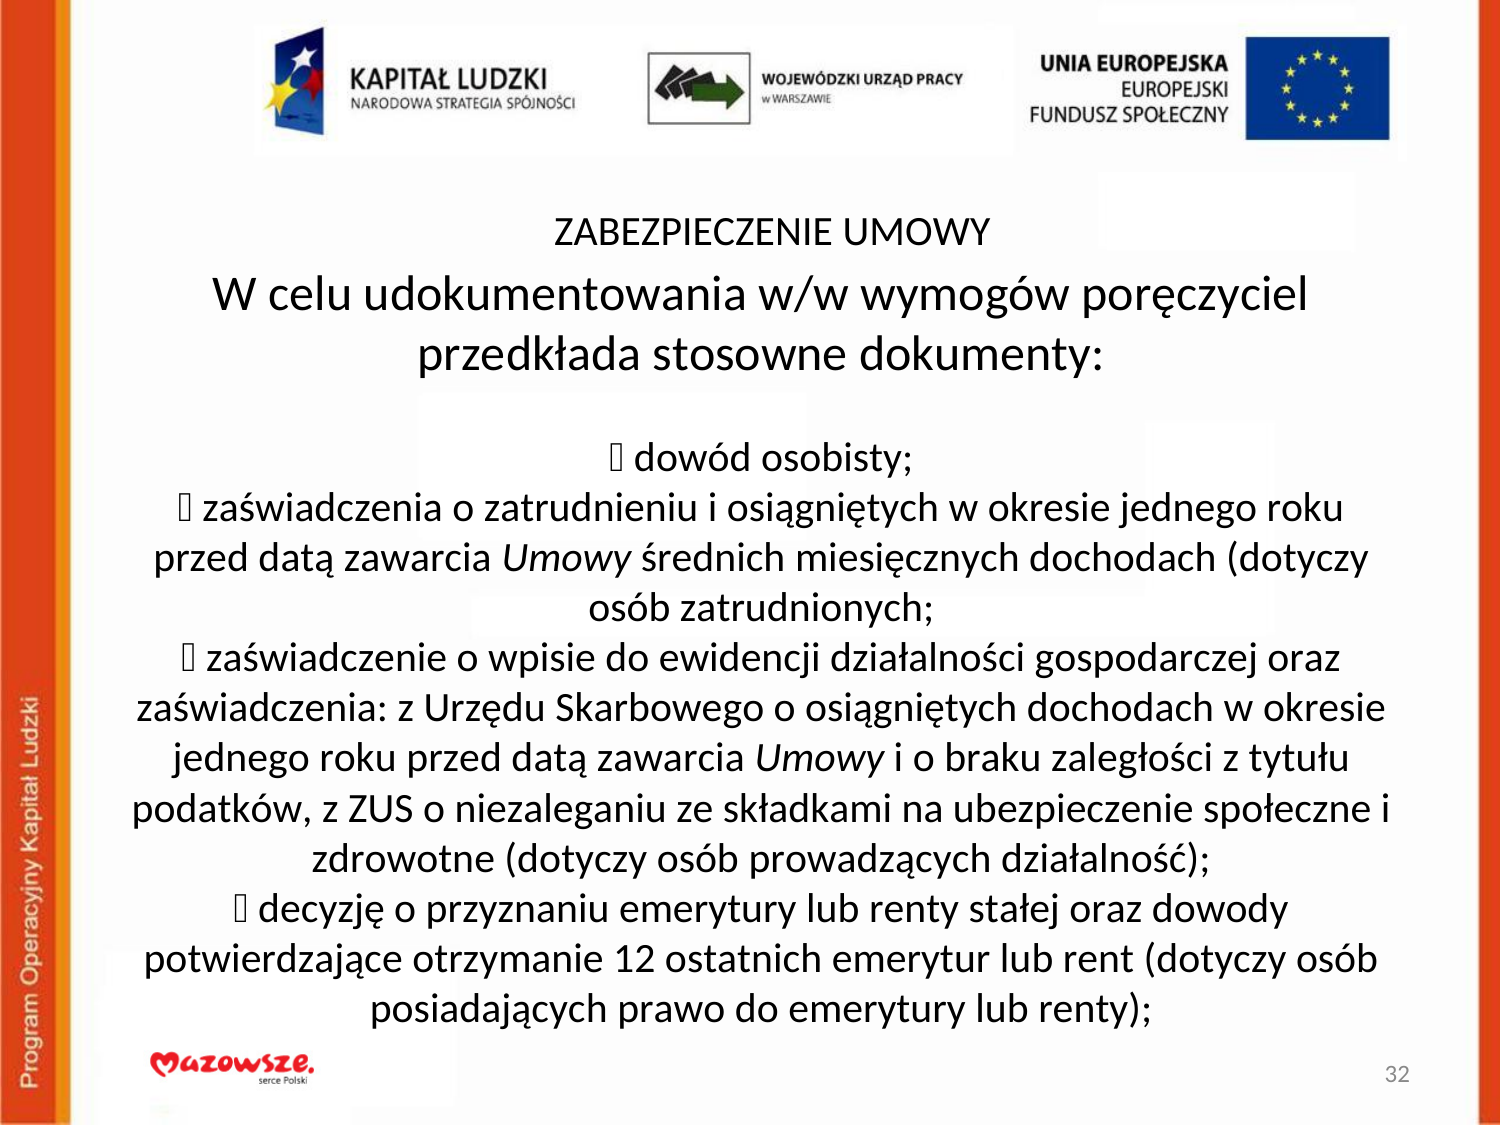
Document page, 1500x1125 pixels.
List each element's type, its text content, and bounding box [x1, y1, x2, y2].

text_box <numer> [1074, 1042, 1426, 1103]
title W celu udokumentowania w/w wymogów poręczyciel przedkłada stosowne dokumenty:  dowód osobisty;  zaświadczenia o zatrudnieniu i osiągniętych w okresie jednego roku przed datą zawarcia Umowy średnich miesięcznych dochodach (dotyczy osób zatrudnionych;  zaświadczenie o wpisie do ewidencji działalności gospodarczej oraz zaświadczenia: z Urzędu Skarbowego o osiągniętych dochodach w okresie jednego roku przed datą zawarcia Umowy i o braku zaległości z tytułu podatków, z ZUS o niezaleganiu ze składkami na ubezpieczenie społeczne i zdrowotne (dotyczy osób prowadzących działalność);  decyzję o przyznaniu emerytury lub renty stałej oraz dowody potwierdzające otrzymanie 12 ostatnich emerytur lub rent (dotyczy osób posiadających prawo do emerytury lub renty); [112, 252, 1411, 1038]
text_box ZABEZPIECZENIE UMOWY [194, 196, 1351, 256]
picture [0, 0, 1500, 1125]
